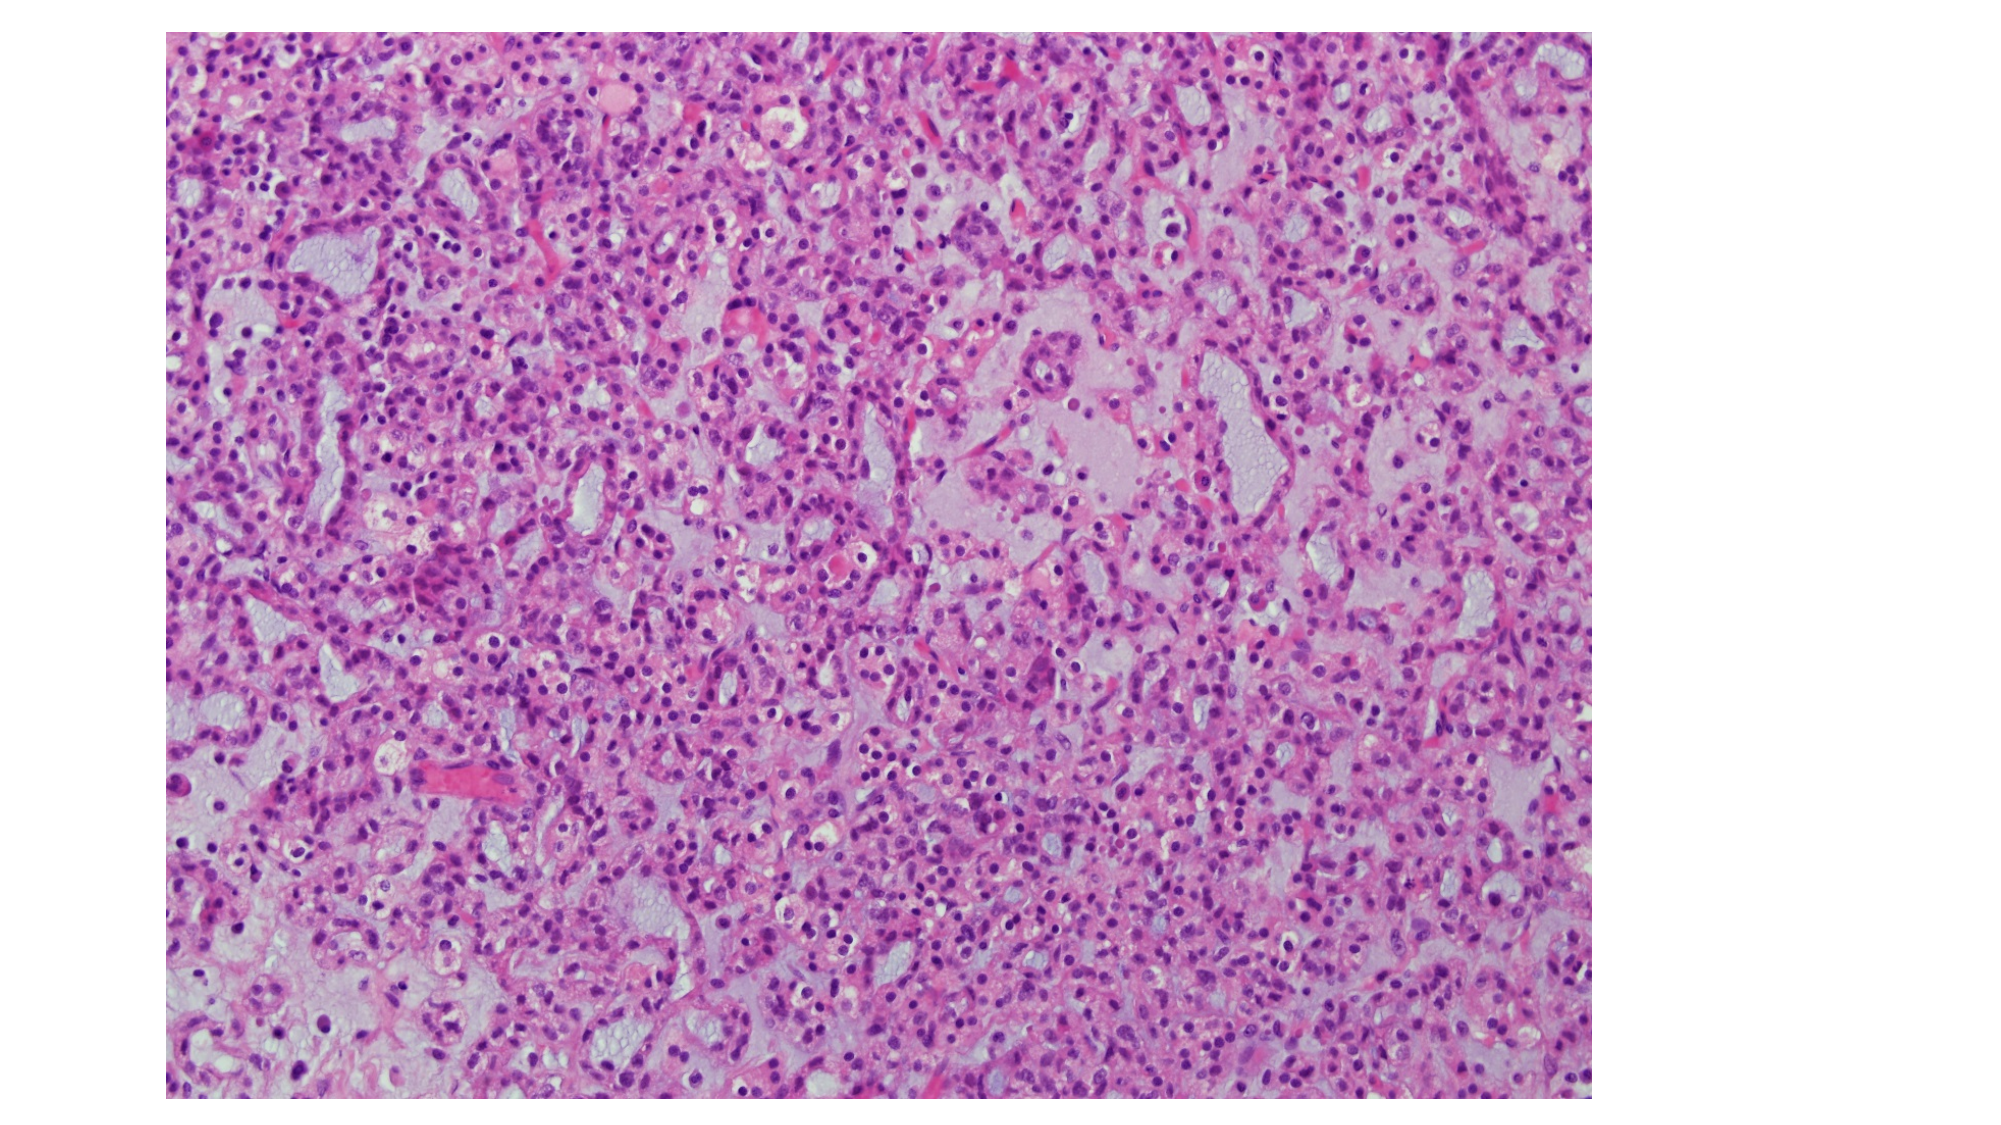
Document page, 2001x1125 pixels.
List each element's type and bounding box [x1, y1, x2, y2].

picture [166, 32, 1592, 1099]
